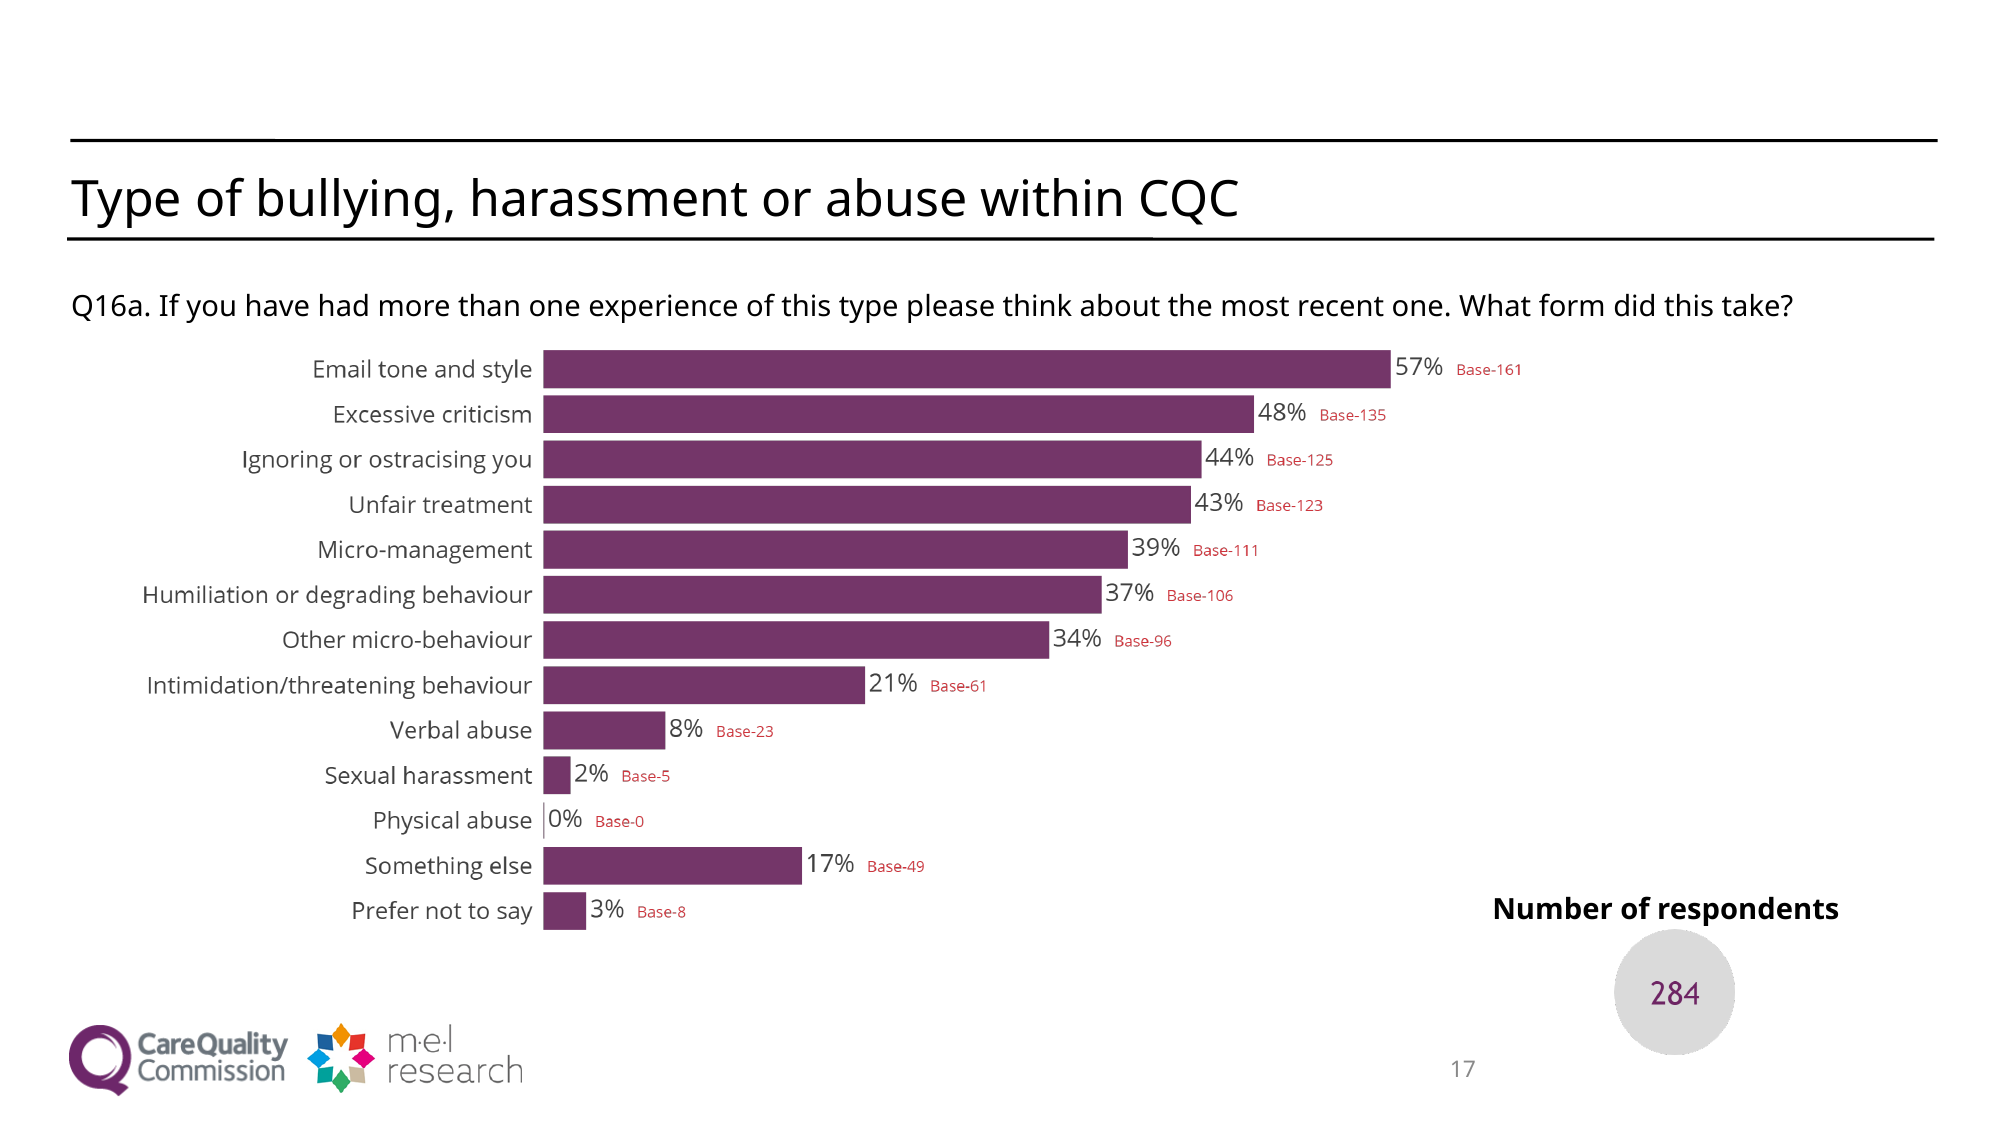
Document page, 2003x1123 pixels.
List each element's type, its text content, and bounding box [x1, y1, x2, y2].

picture [307, 1023, 522, 1093]
title Type of bullying, harassment or abuse within CQC [71, 146, 1954, 235]
text_box Number of respondents [1692, 883, 1859, 926]
picture [71, 315, 1735, 1055]
text_box 17 [1434, 1039, 1902, 1100]
picture [67, 1023, 291, 1099]
text_box Q16a. If you have had more than one experience of this type please think about the most recent one. What form did this take? [71, 280, 1935, 322]
